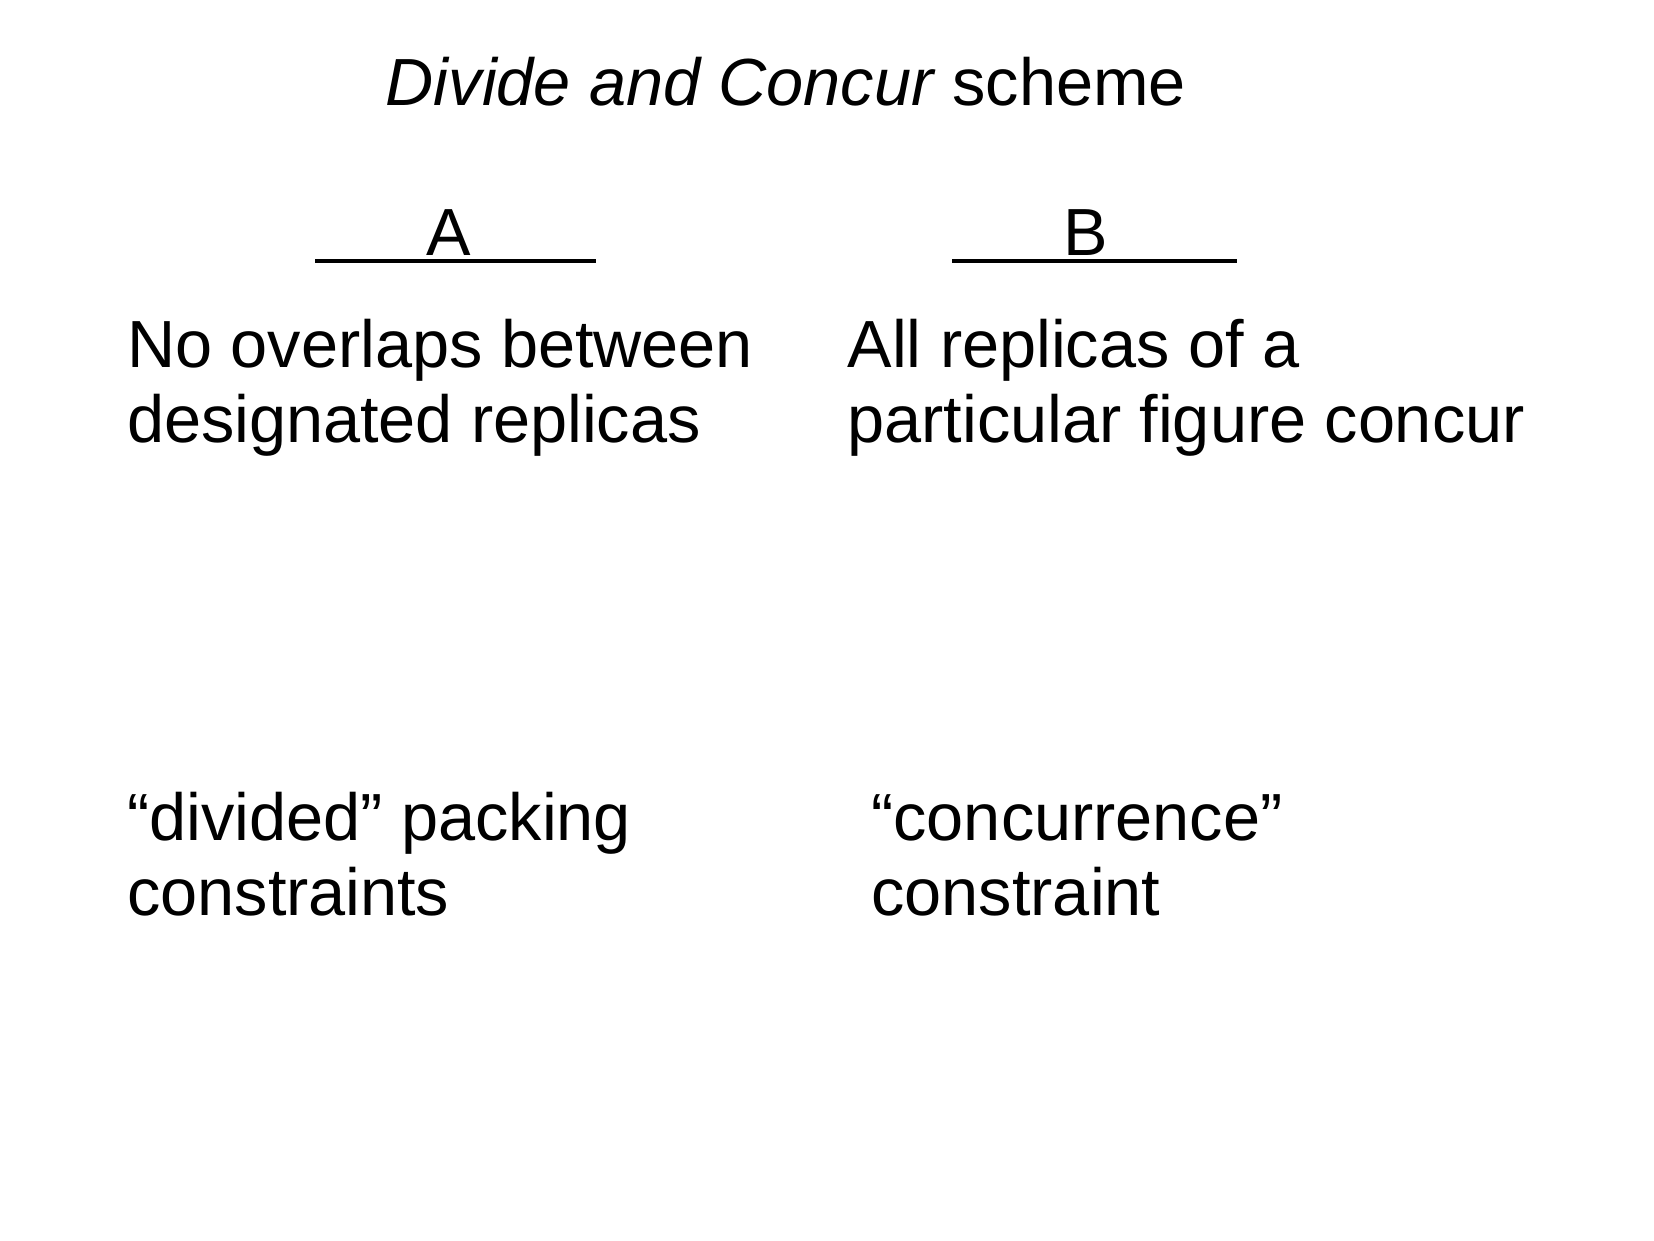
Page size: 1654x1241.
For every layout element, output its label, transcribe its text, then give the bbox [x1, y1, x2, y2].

text_box All replicas of a particular figure concur [832, 300, 1576, 465]
text_box No overlaps between designated replicas [112, 300, 788, 465]
text_box A [300, 187, 676, 278]
text_box Divide and Concur scheme [370, 37, 1496, 128]
text_box “concurrence” constraint [856, 772, 1532, 938]
text_box “divided” packing constraints [112, 772, 788, 938]
text_box B [937, 187, 1313, 278]
